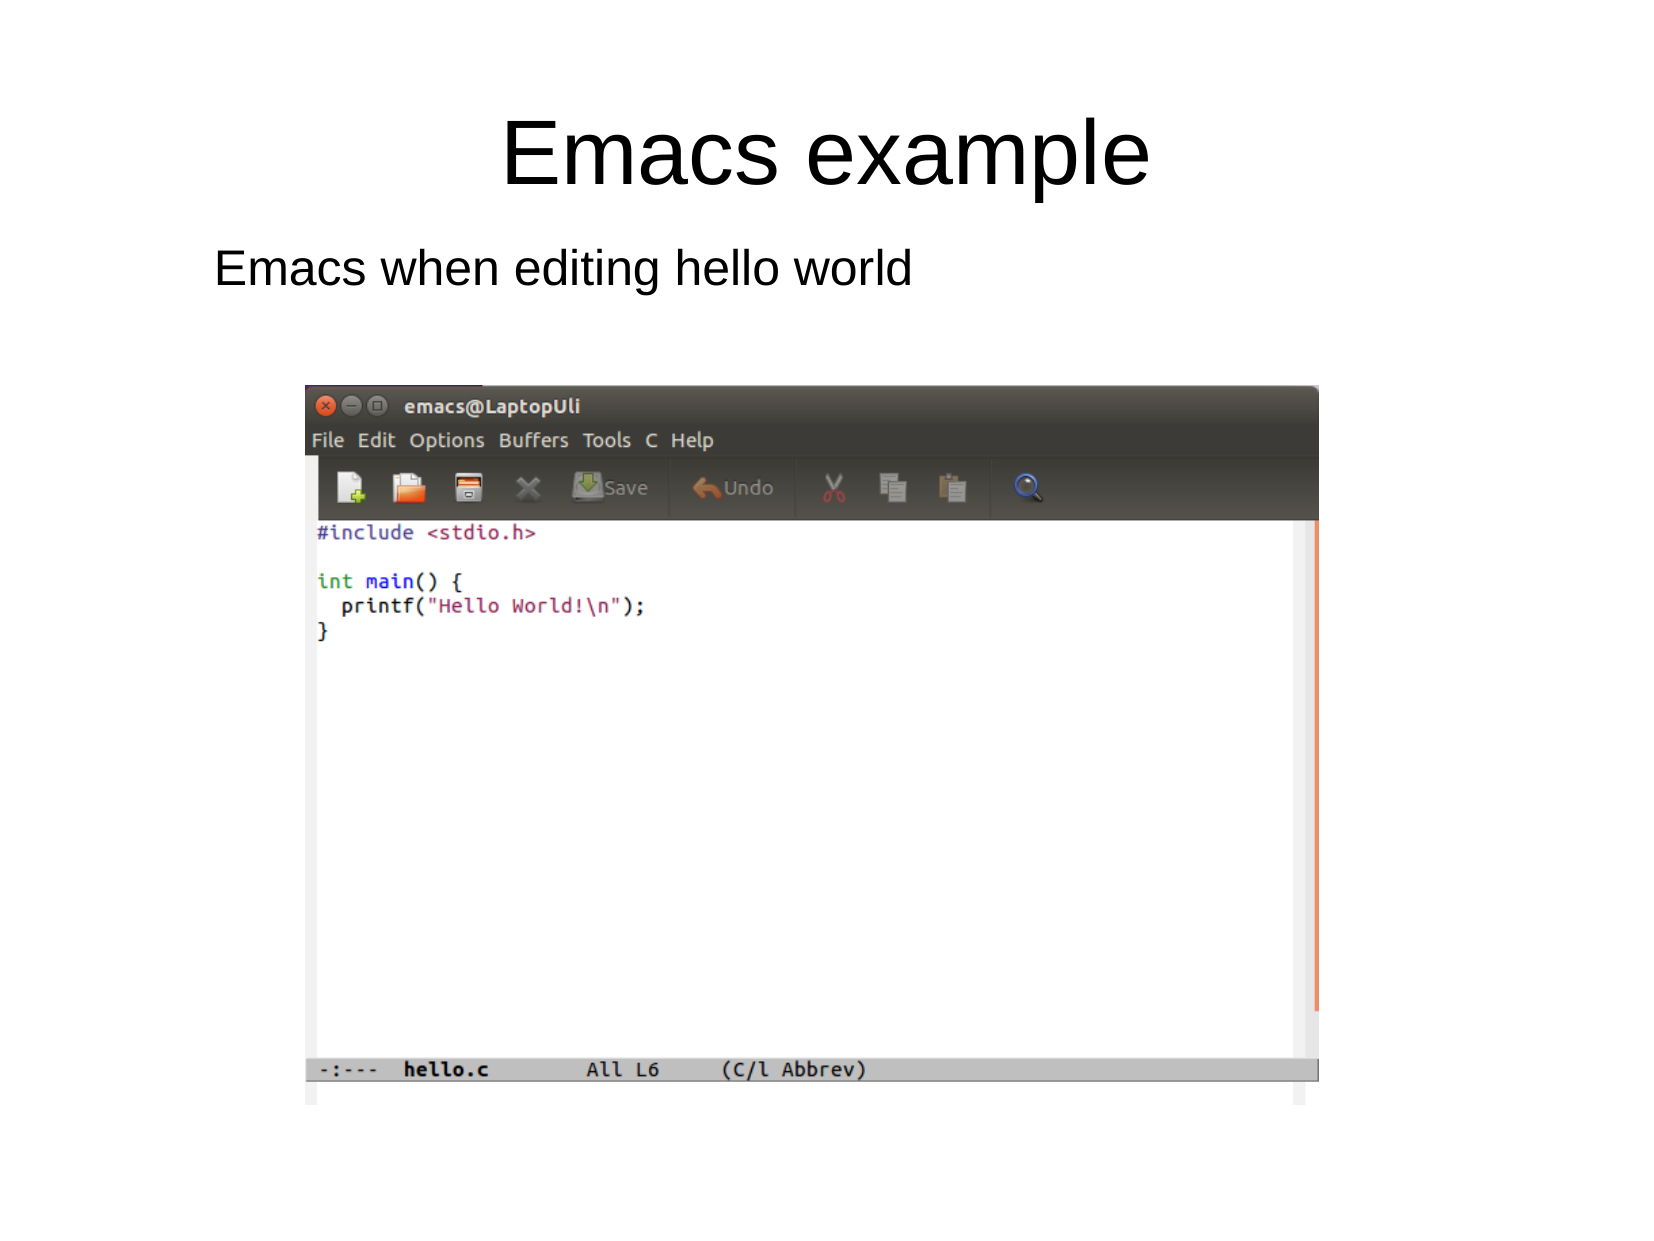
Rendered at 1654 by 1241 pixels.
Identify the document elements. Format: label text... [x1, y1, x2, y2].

text_box Emacs when editing hello world [199, 233, 1385, 304]
picture [305, 385, 1319, 1105]
title Emacs example [82, 49, 1571, 257]
